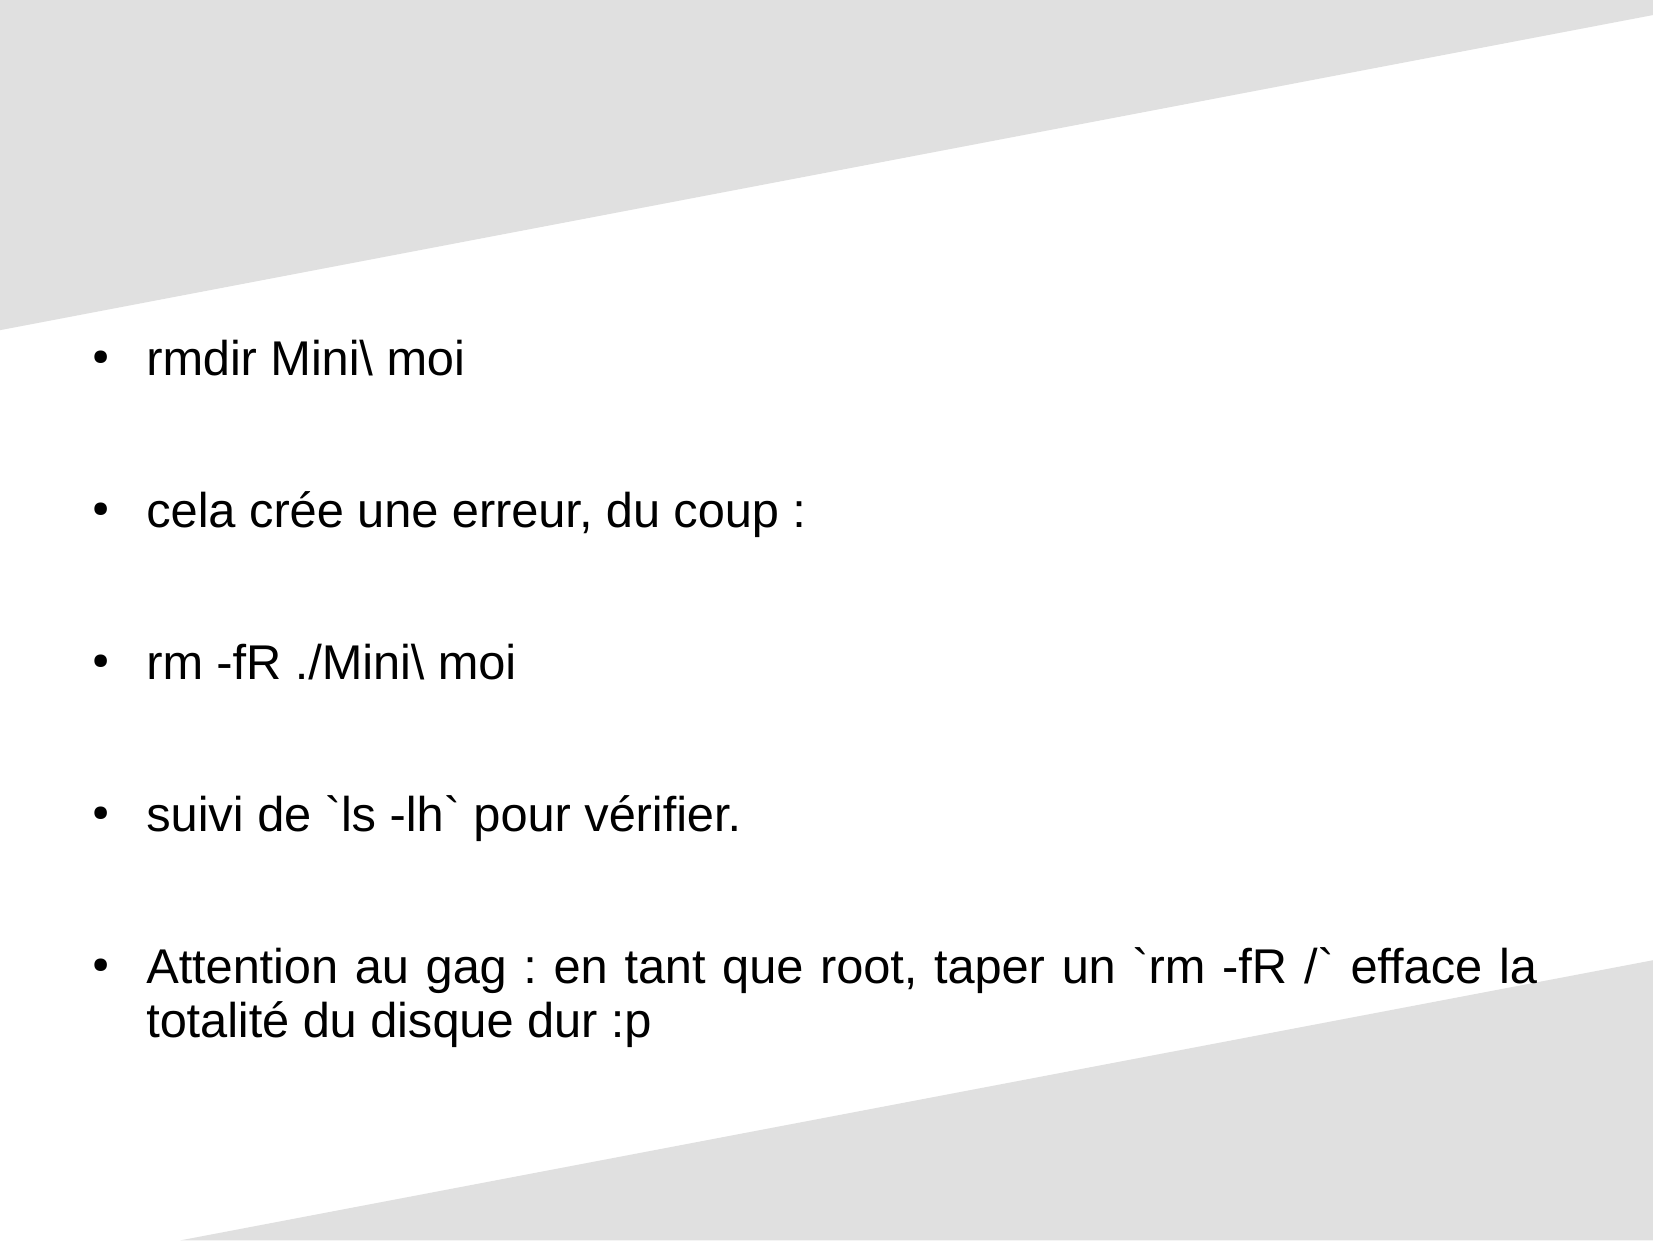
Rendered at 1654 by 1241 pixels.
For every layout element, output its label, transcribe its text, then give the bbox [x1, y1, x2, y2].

list rmdir Mini\ moi cela crée une erreur, du coup : rm -fR ./Mini\ moi suivi de `ls -lh` pour vérifier. Attention au gag : en tant que root, taper un `rm -fR /` efface la totalité du disque dur :p [82, 331, 1538, 1052]
